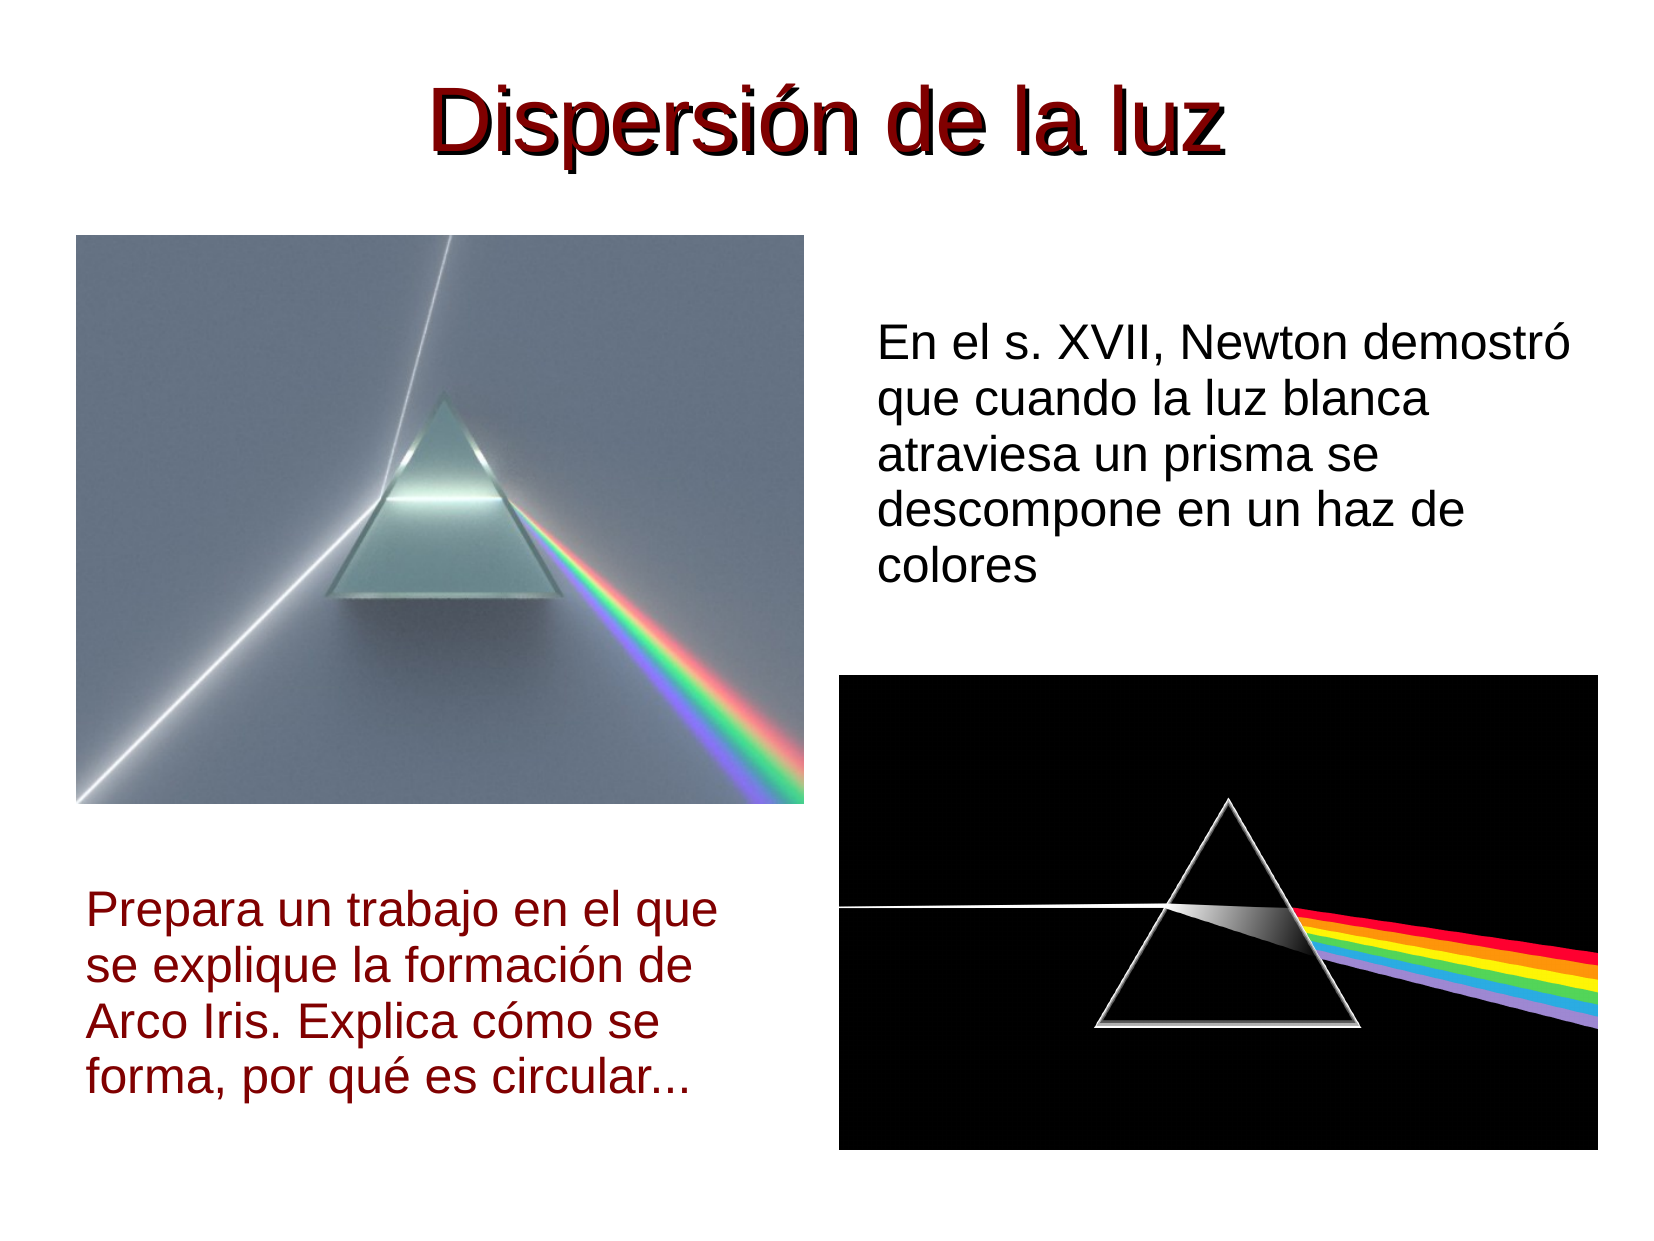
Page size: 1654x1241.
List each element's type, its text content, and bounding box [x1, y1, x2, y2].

text_box Prepara un trabajo en el que se explique la formación de Arco Iris. Explica cómo se forma, por qué es circular... [70, 874, 768, 1112]
picture [839, 675, 1598, 1150]
text_box En el s. XVII, Newton demostró que cuando la luz blanca atraviesa un prisma se descompone en un haz de colores [862, 307, 1607, 601]
picture [76, 235, 804, 804]
title Dispersión de la luz [82, 49, 1571, 189]
